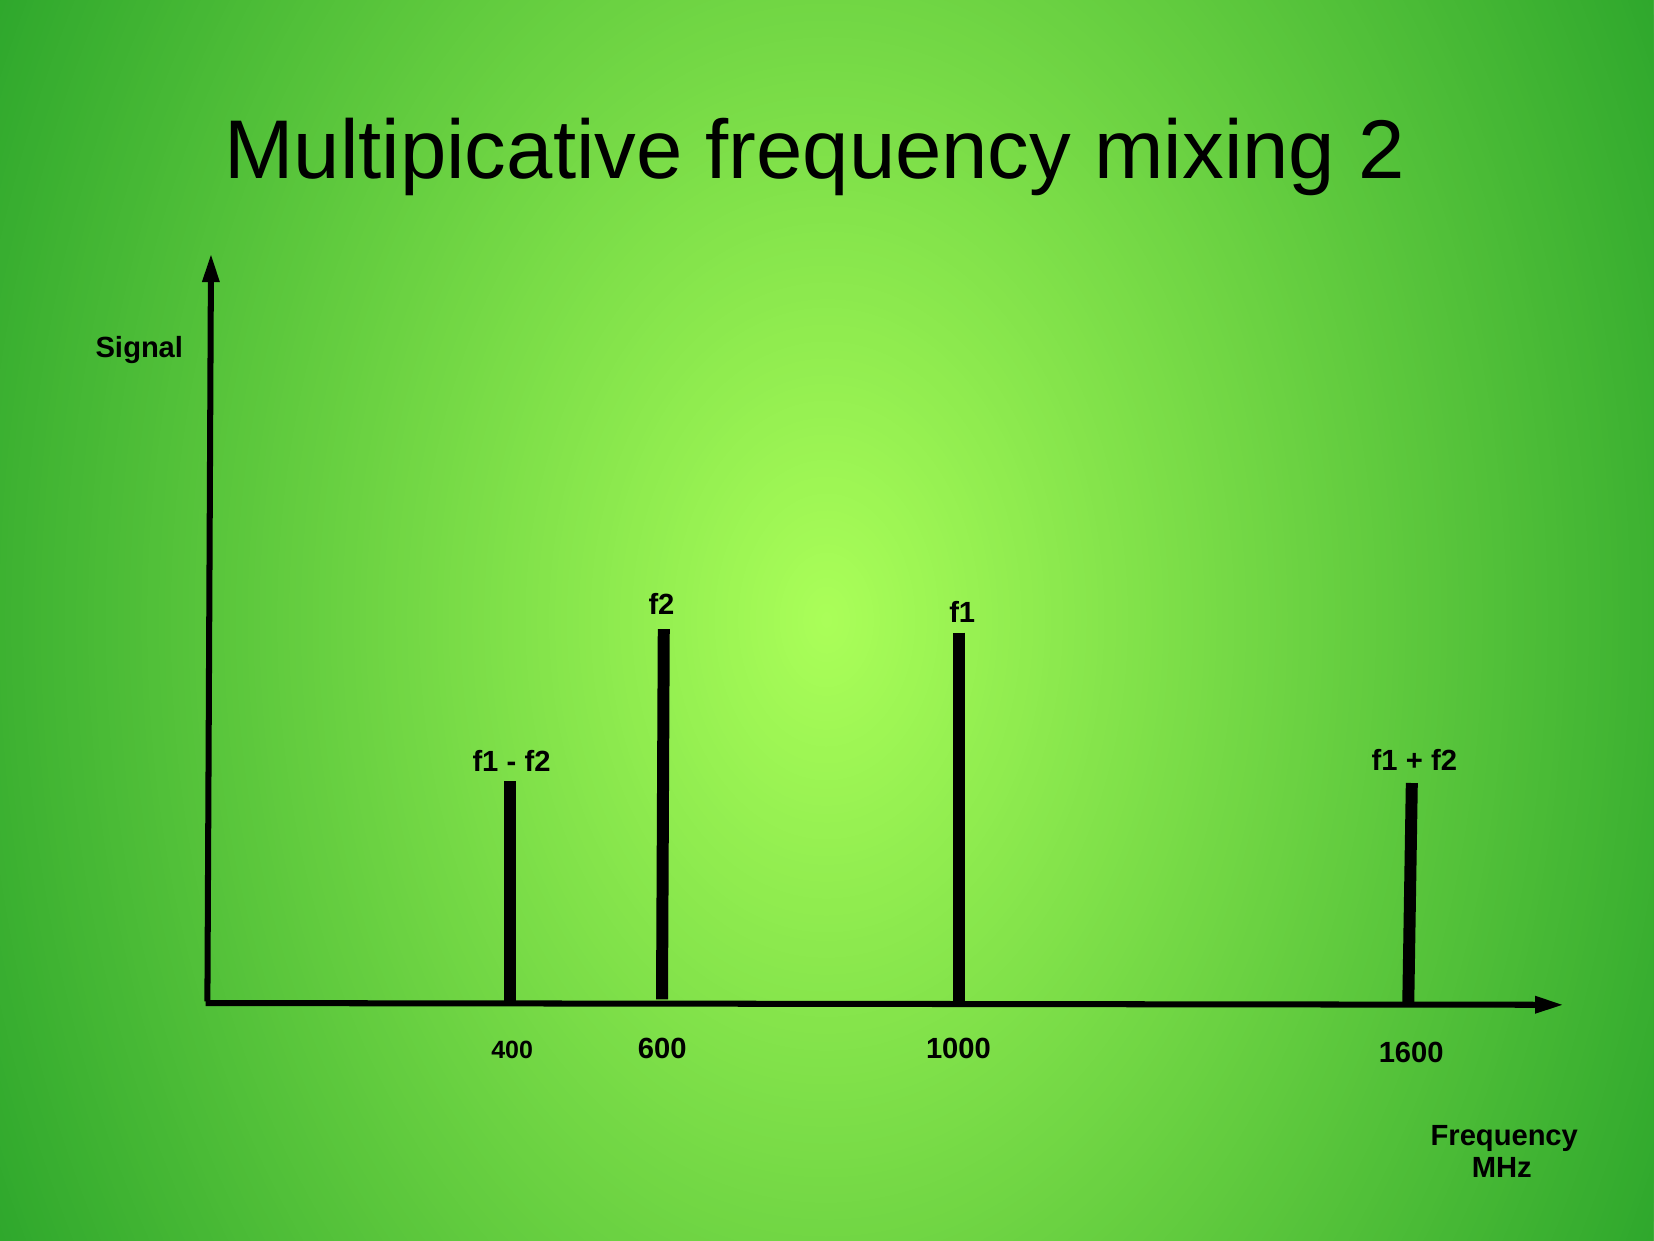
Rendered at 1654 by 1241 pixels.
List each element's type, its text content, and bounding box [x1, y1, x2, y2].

text_box 1000 [905, 1019, 1012, 1079]
text_box f2 [627, 574, 714, 634]
text_box f1 - f2 [443, 731, 572, 791]
text_box Signal [75, 317, 205, 378]
text_box 1600 [1358, 1022, 1465, 1083]
text_box f1 [928, 582, 997, 643]
text_box Frequency MHz [1409, 1105, 1600, 1198]
text_box 400 [470, 1022, 613, 1078]
text_box f1 + f2 [1350, 731, 1478, 796]
title Multipicative frequency mixing 2 [82, 47, 1571, 252]
text_box 600 [617, 1019, 708, 1079]
